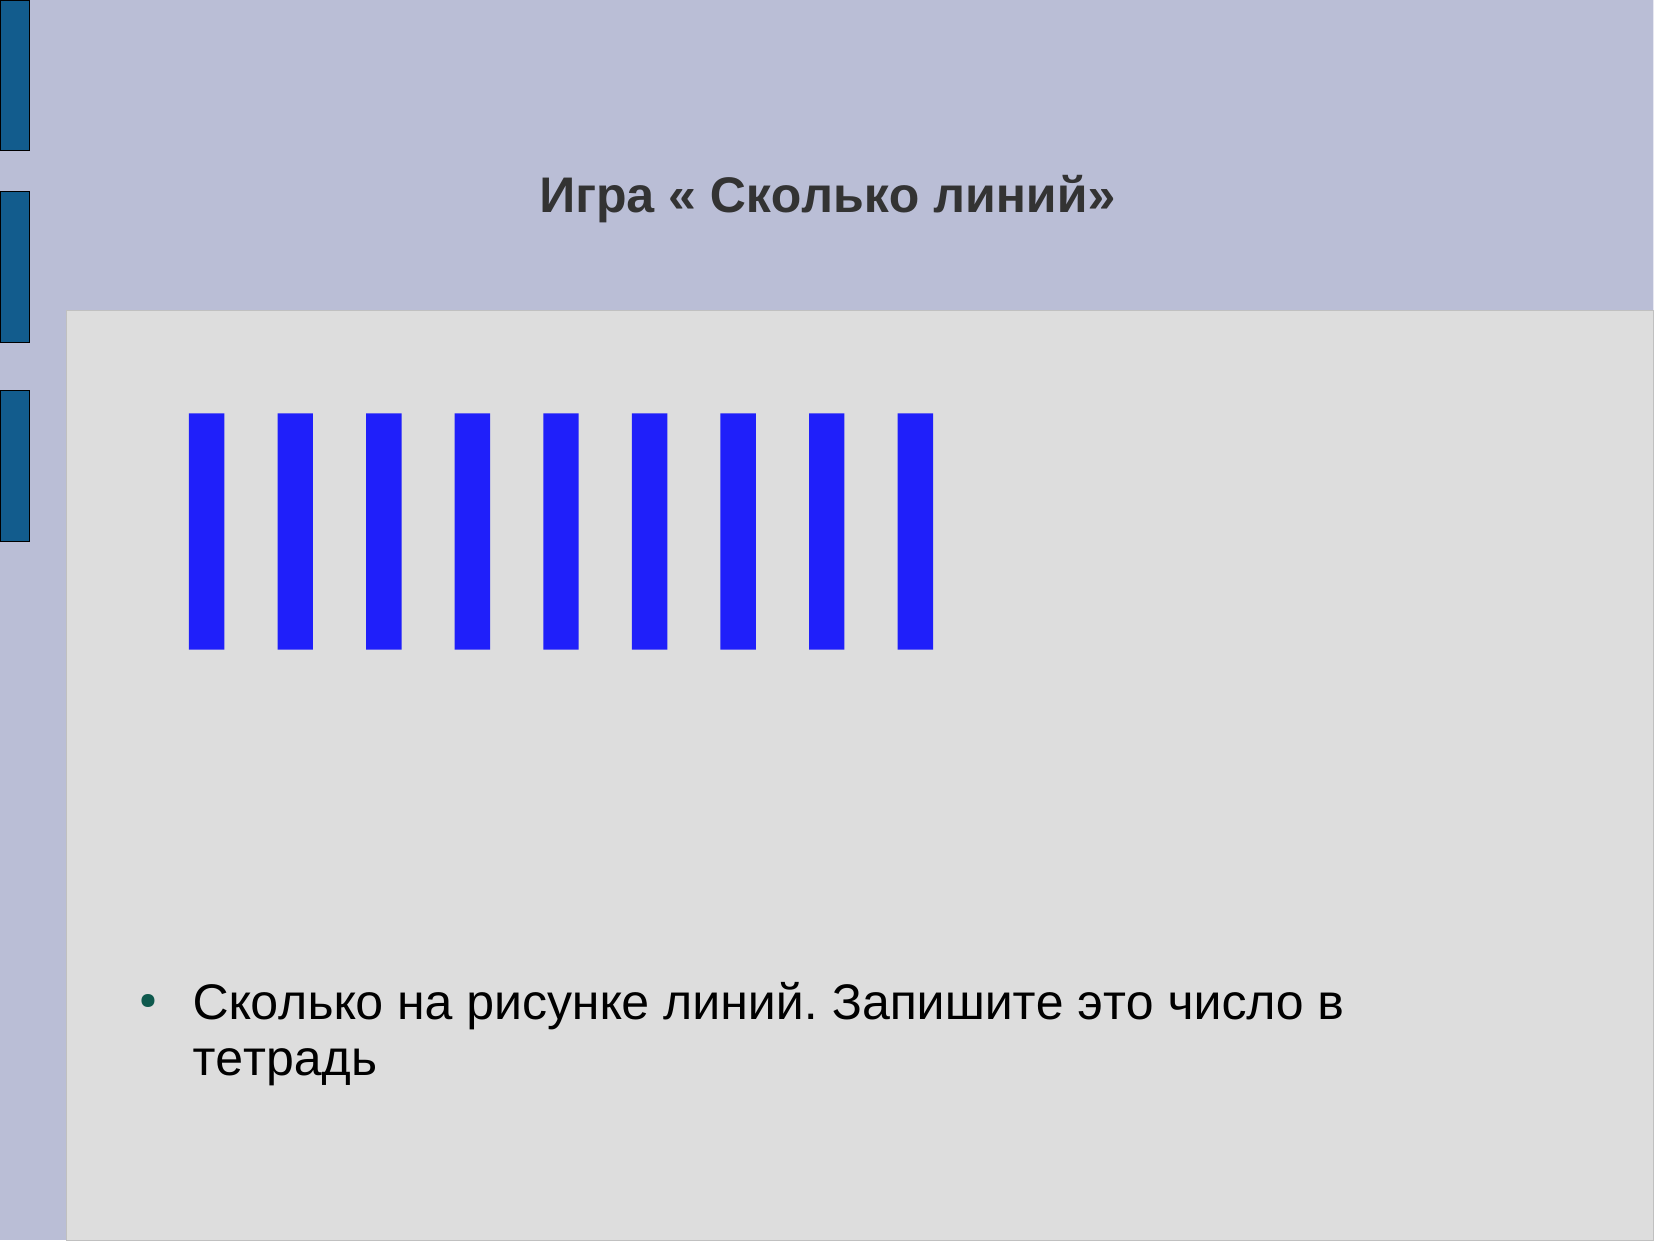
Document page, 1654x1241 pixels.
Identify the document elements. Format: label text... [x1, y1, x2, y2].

list Сколько на рисунке линий. Запишите это число в тетрадь [121, 974, 1534, 1127]
title Игра « Сколько линий» [121, 91, 1534, 299]
